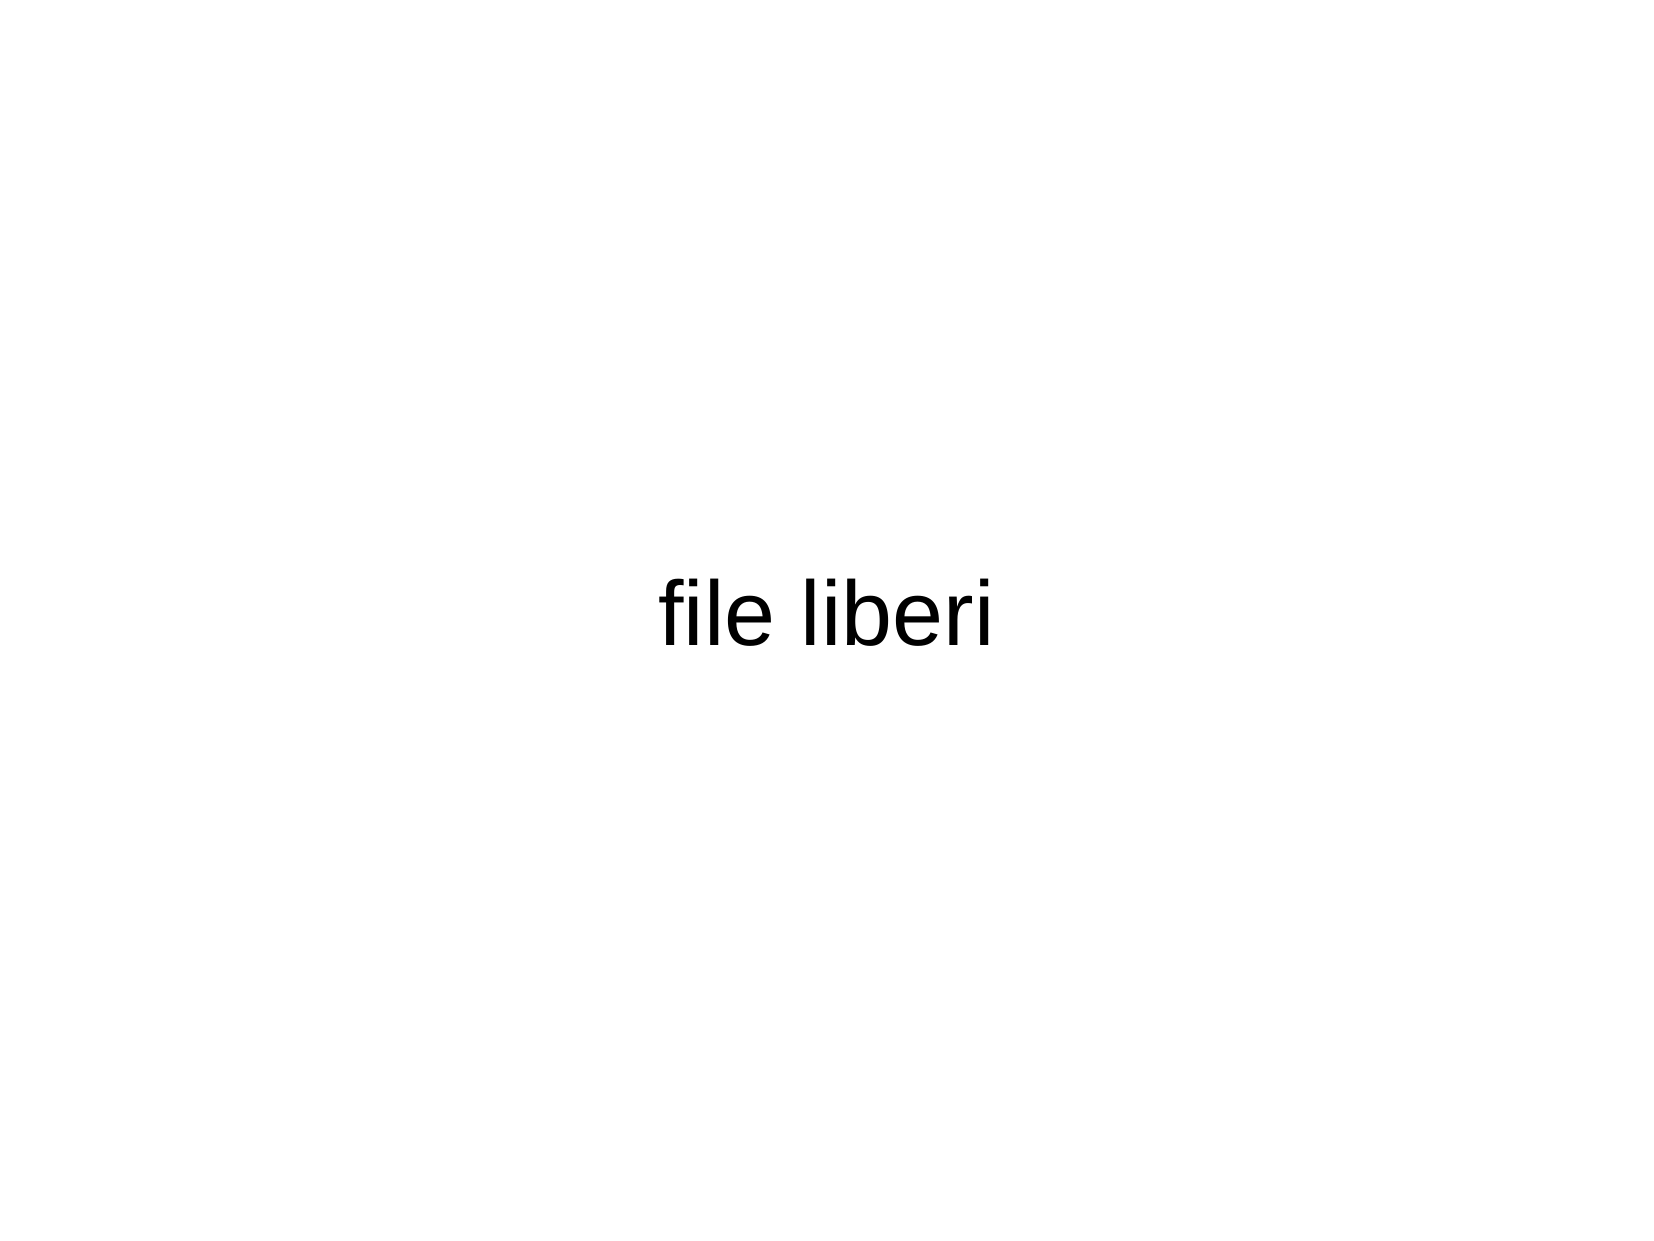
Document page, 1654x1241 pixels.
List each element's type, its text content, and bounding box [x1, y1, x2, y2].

title file liberi [82, 510, 1571, 718]
